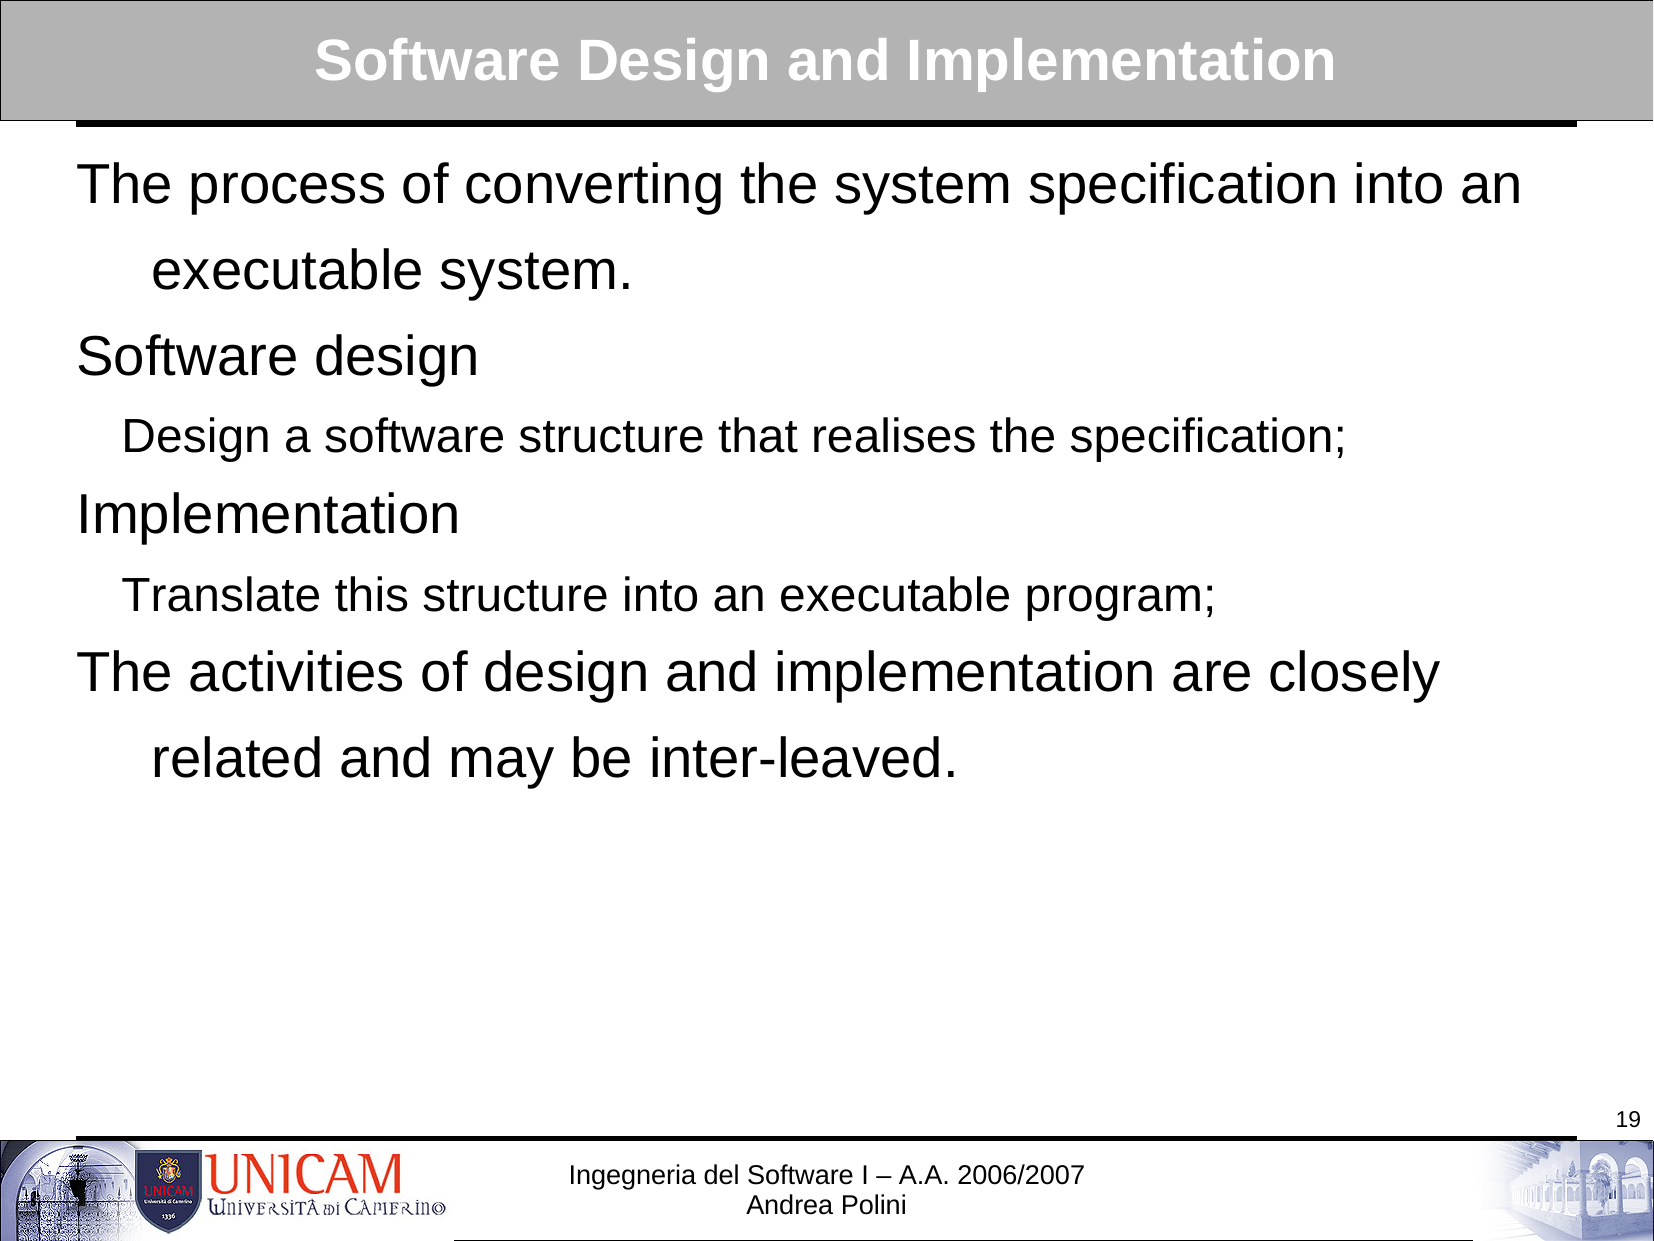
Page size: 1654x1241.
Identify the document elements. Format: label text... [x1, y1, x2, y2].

title Software Design and Implementation [0, 0, 1653, 121]
picture [0, 1141, 454, 1241]
list The process of converting the system specification into an executable system. Software design Design a software structure that realises the specification; Implementation Translate this structure into an executable program; The activities of design and implementation are closely related and may be inter-leaved. [76, 152, 1577, 972]
picture [1473, 1141, 1654, 1241]
